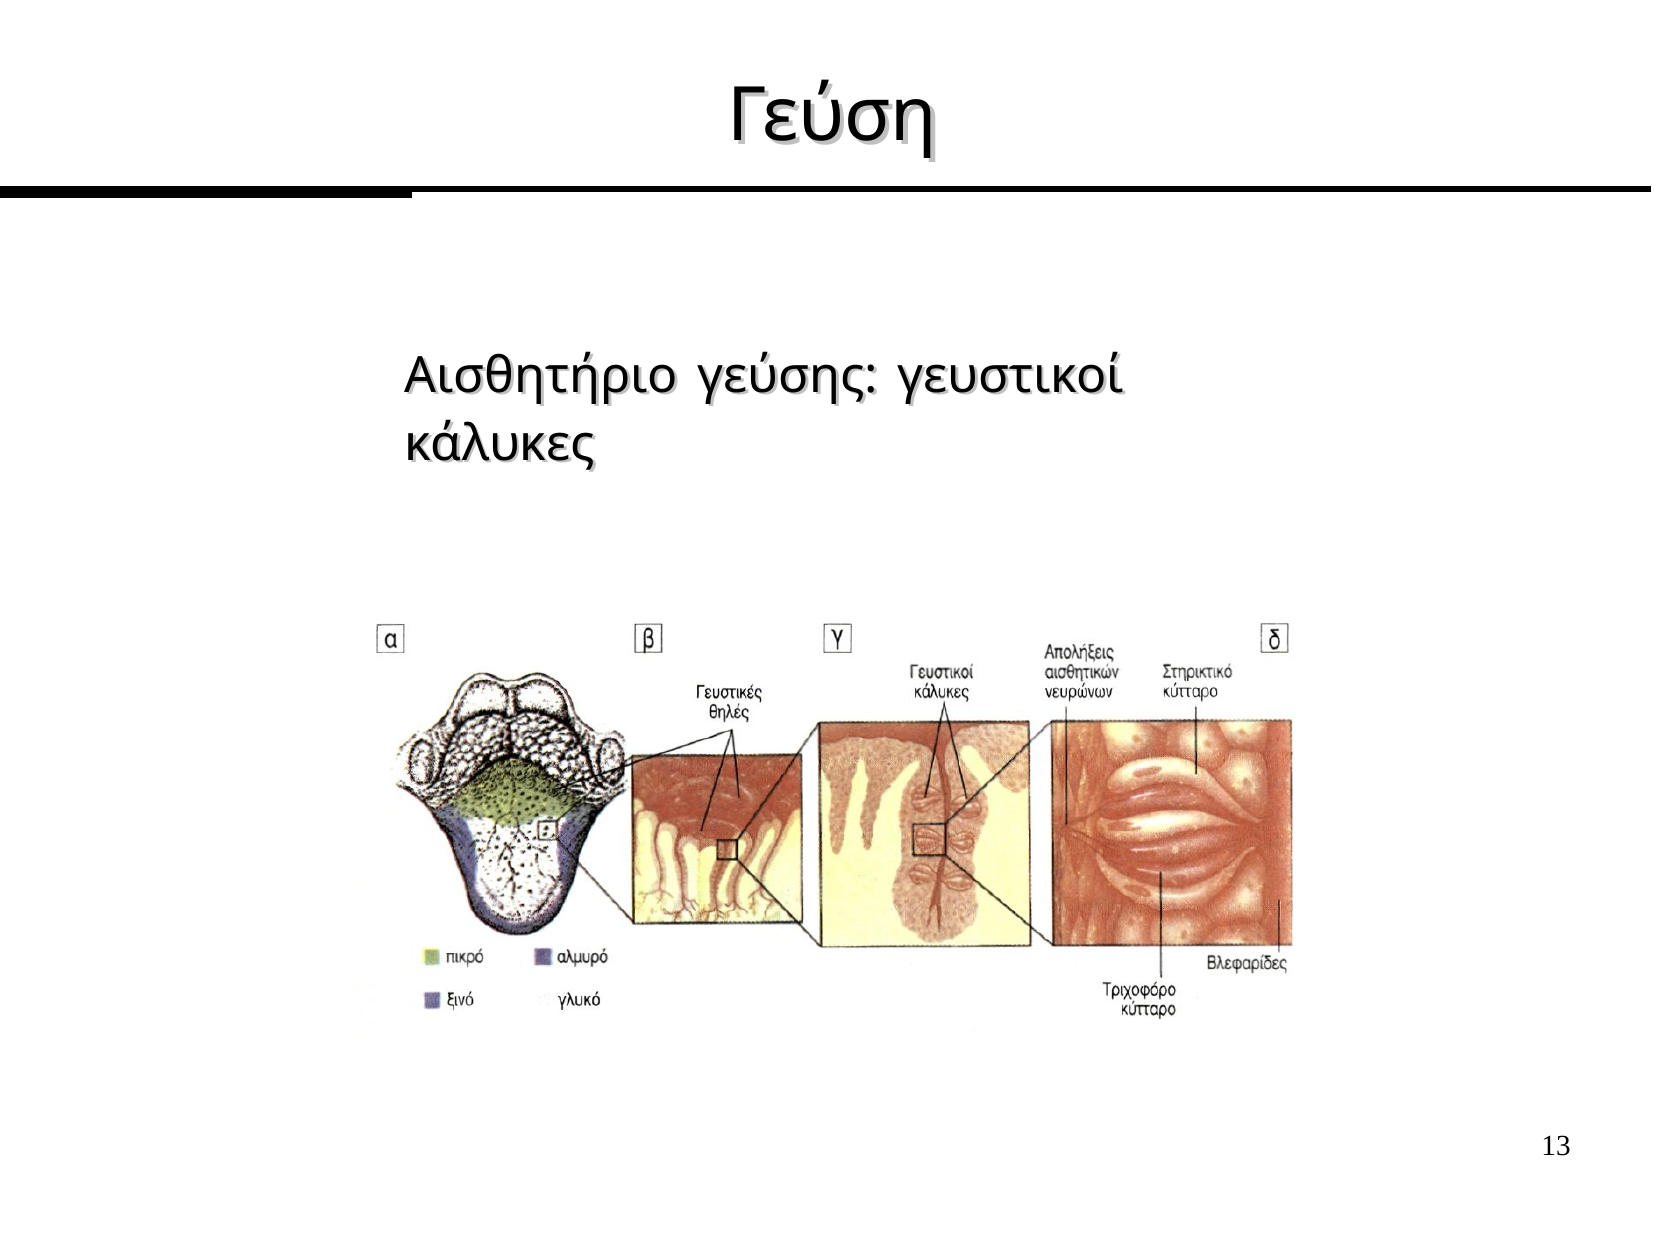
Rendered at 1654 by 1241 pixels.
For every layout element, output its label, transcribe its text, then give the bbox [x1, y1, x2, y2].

text_box Γεύση [712, 52, 942, 158]
text_box Αισθητήριο γεύσης: γευστικοί κάλυκες [389, 331, 1264, 407]
picture [354, 609, 1300, 1040]
